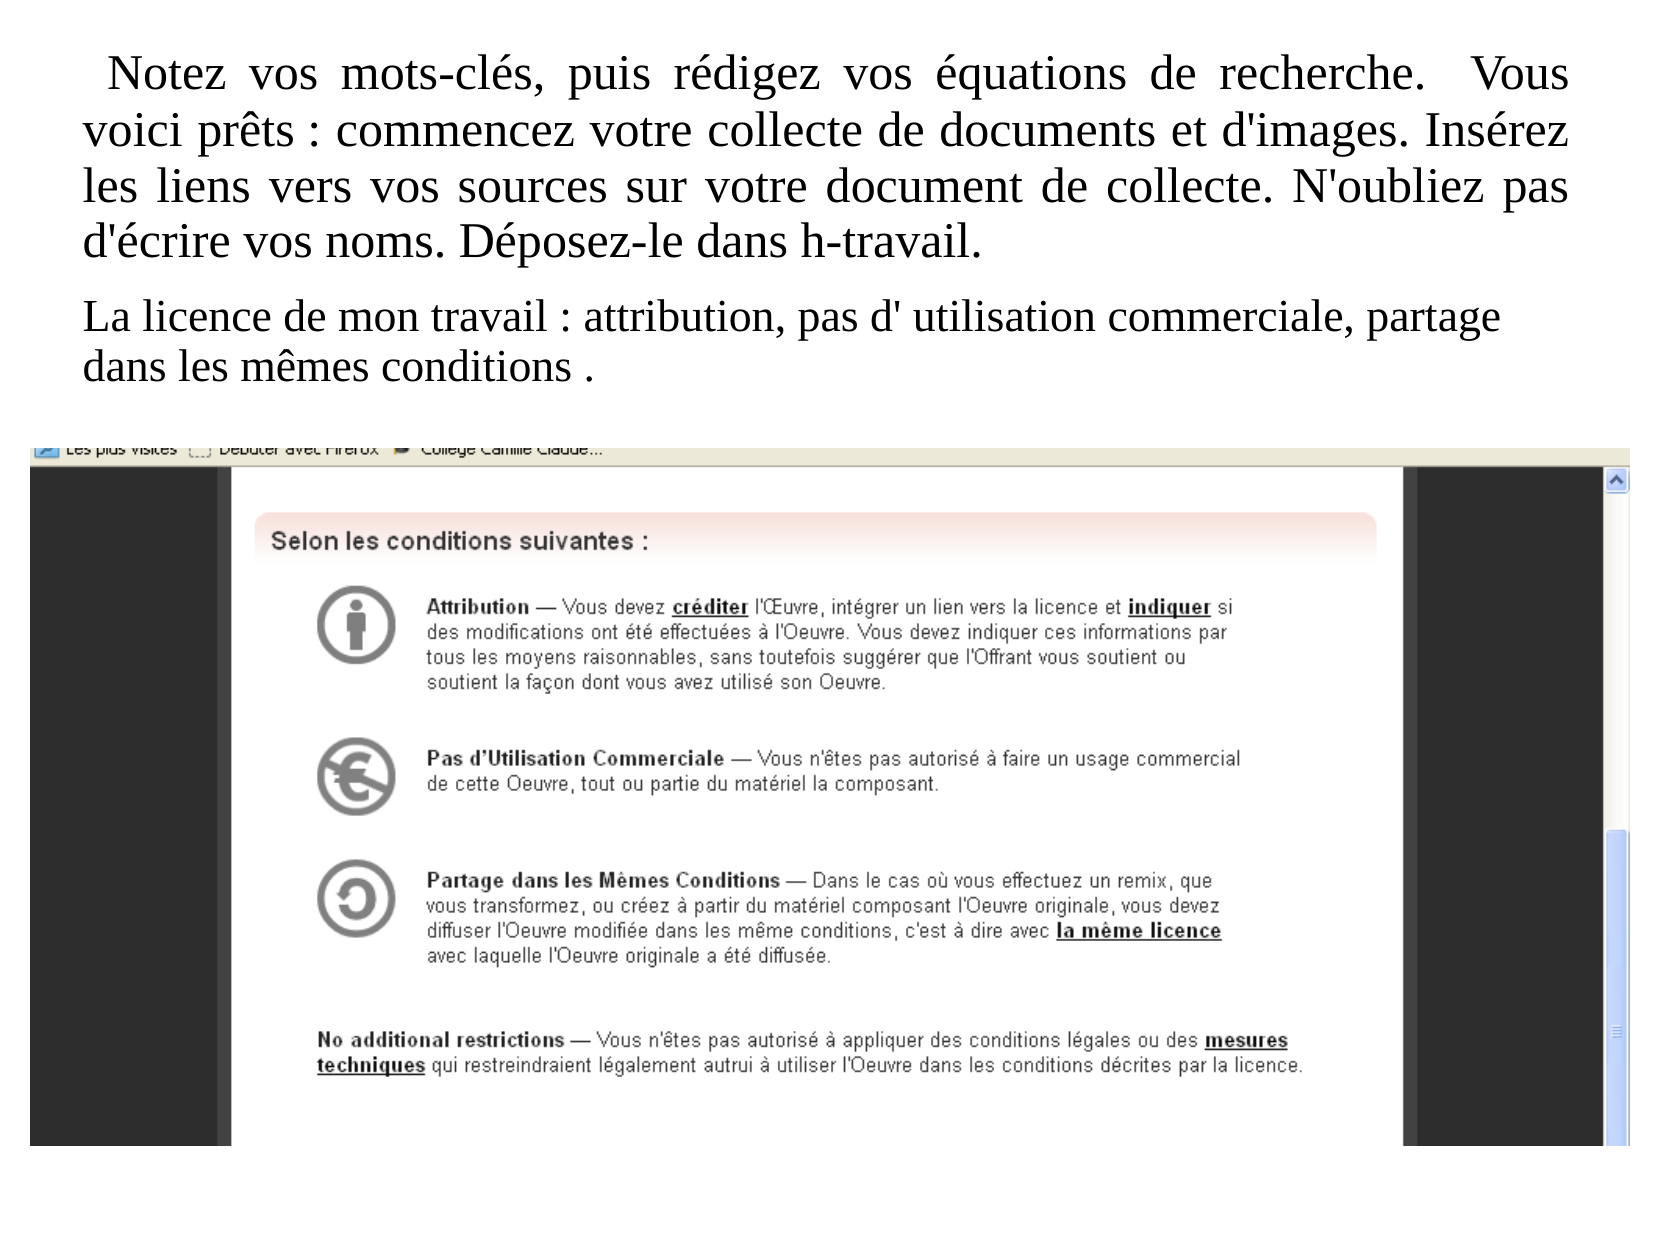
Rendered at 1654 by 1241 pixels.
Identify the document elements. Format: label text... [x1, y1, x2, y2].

title Notez vos mots-clés, puis rédigez vos équations de recherche. Vous voici prêts : commencez votre collecte de documents et d'images. Insérez les liens vers vos sources sur votre document de collecte. N'oubliez pas d'écrire vos noms. Déposez-le dans h-travail. [82, 35, 1571, 271]
picture [30, 448, 1630, 1146]
list La licence de mon travail : attribution, pas d' utilisation commerciale, partage dans les mêmes conditions . [82, 290, 1571, 448]
